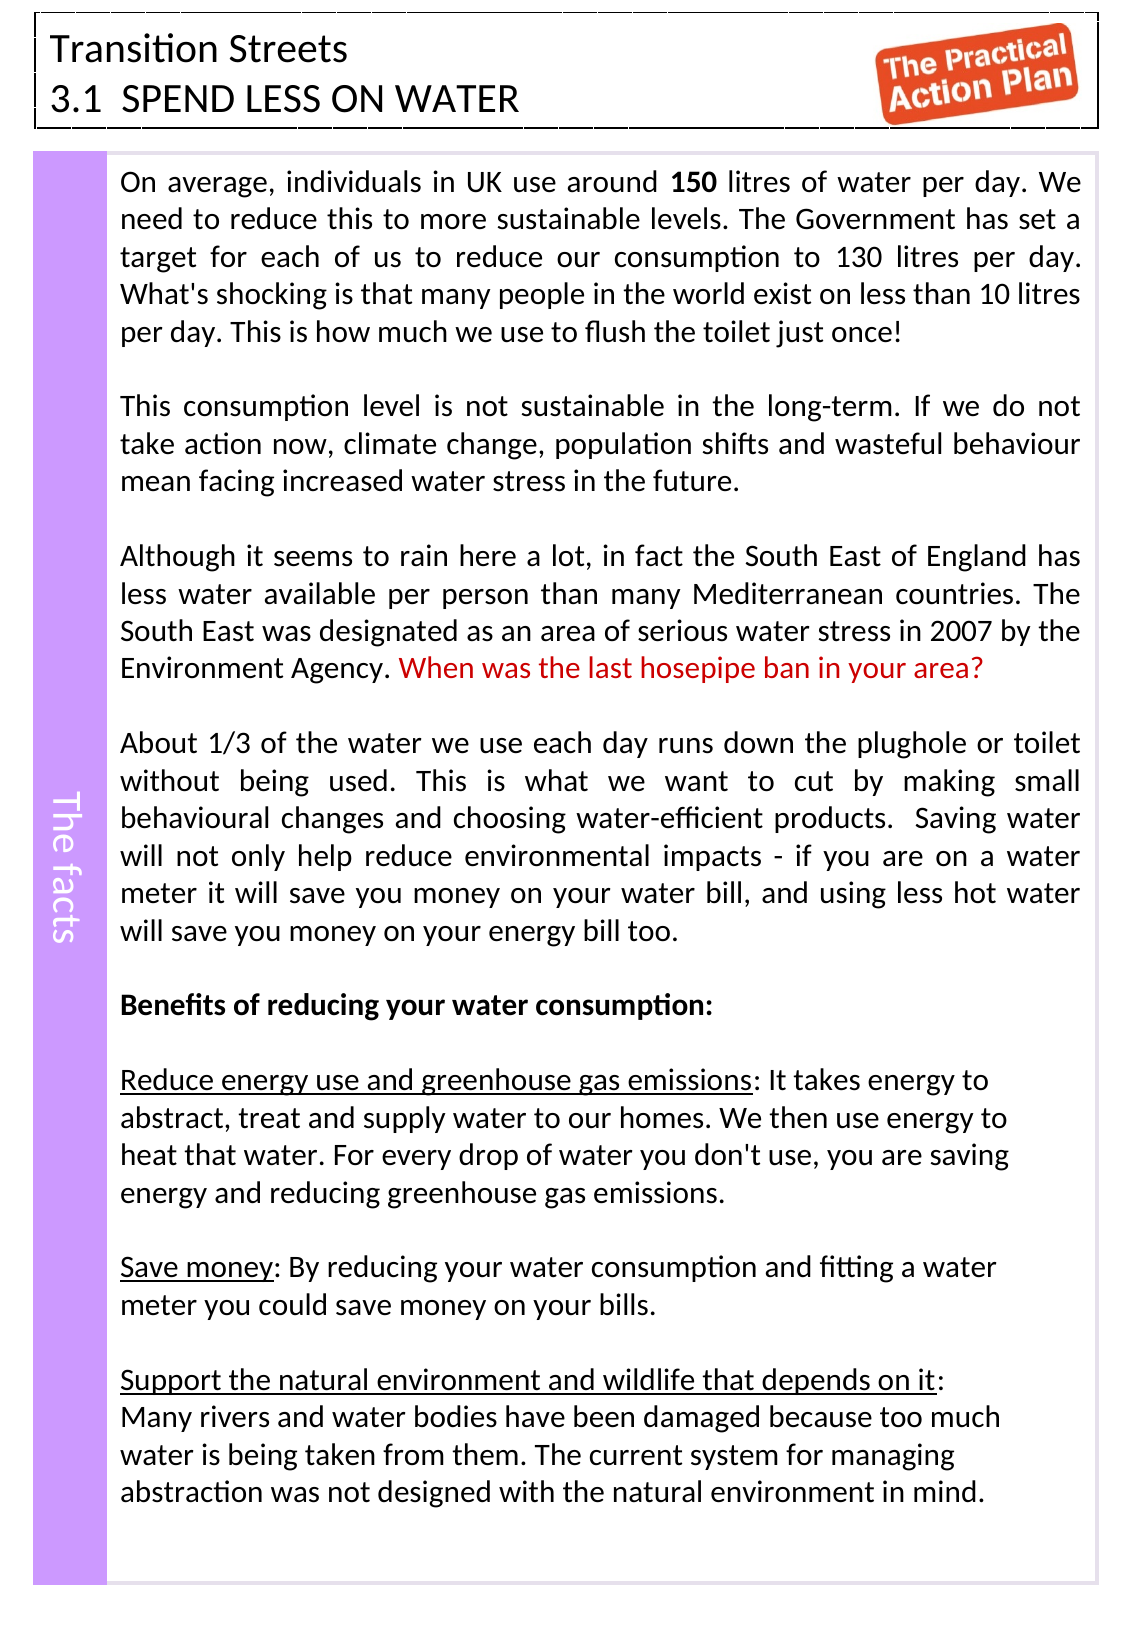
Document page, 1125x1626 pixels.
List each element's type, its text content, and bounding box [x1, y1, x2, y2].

text_box Transition Streets 3.1 SPEND LESS ON WATER [34, 12, 1098, 129]
text_box On average, individuals in UK use around 150 litres of water per day. We need to reduce this to more sustainable levels. The Government has set a target for each of us to reduce our consumption to 130 litres per day. What's shocking is that many people in the world exist on less than 10 litres per day. This is how much we use to flush the toilet just once! This consumption level is not sustainable in the long-term. If we do not take action now, climate change, population shifts and wasteful behaviour mean facing increased water stress in the future. Although it seems to rain here a lot, in fact the South East of England has less water available per person than many Mediterranean countries. The South East was designated as an area of serious water stress in 2007 by the Environment Agency. When was the last hosepipe ban in your area? About 1/3 of the water we use each day runs down the plughole or toilet without being used. This is what we want to cut by making small behavioural changes and choosing water-efficient products. Saving water will not only help reduce environmental impacts - if you are on a water meter it will save you money on your water bill, and using less hot water will save you money on your energy bill too. Benefits of reducing your water consumption: Reduce energy use and greenhouse gas emissions: It takes energy to abstract, treat and supply water to our homes. We then use energy to heat that water. For every drop of water you don't use, you are saving energy and reducing greenhouse gas emissions. Save money: By reducing your water consumption and fitting a water meter you could save money on your bills. Support the natural environment and wildlife that depends on it: Many rivers and water bodies have been damaged because too much water is being taken from them. The current system for managing abstraction was not designed with the natural environment in mind. [106, 153, 1098, 1583]
text_box The facts [34, 153, 106, 1583]
